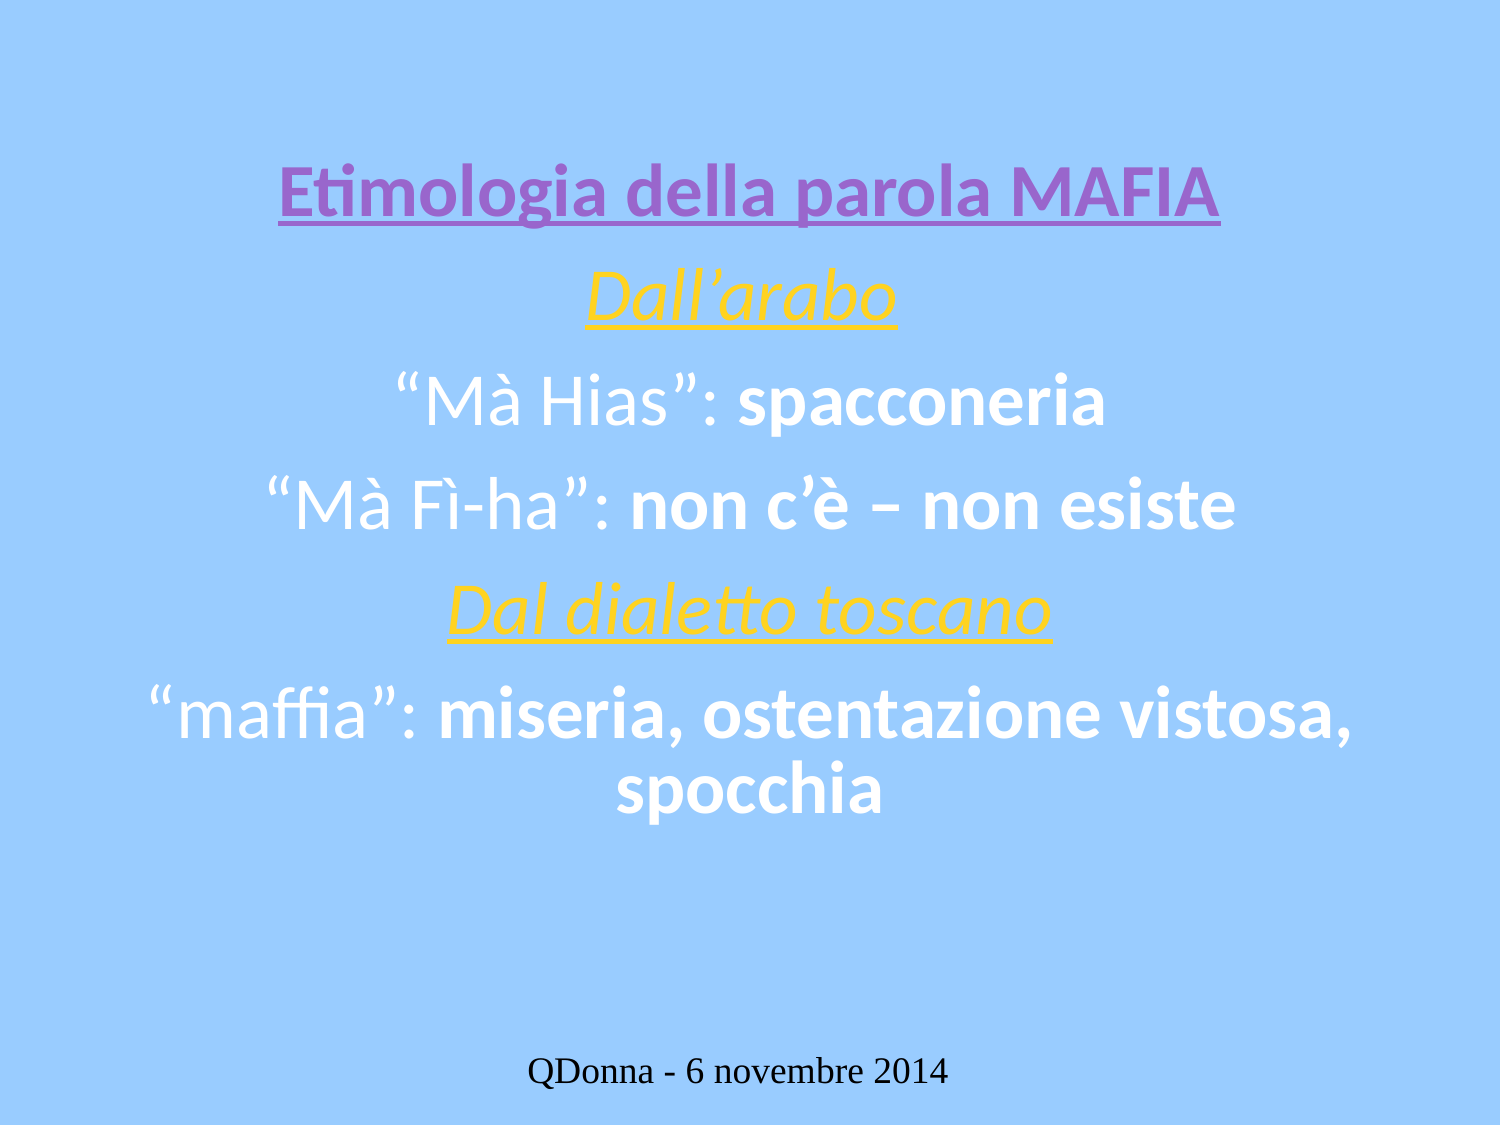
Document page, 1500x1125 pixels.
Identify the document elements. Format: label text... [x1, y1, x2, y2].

list Etimologia della parola MAFIA Dall’arabo “Mà Hias”: spacconeria “Mà Fì-ha”: non c’è – non esiste Dal dialetto toscano “maffia”: miseria, ostentazione vistosa, spocchia [23, 152, 1477, 997]
